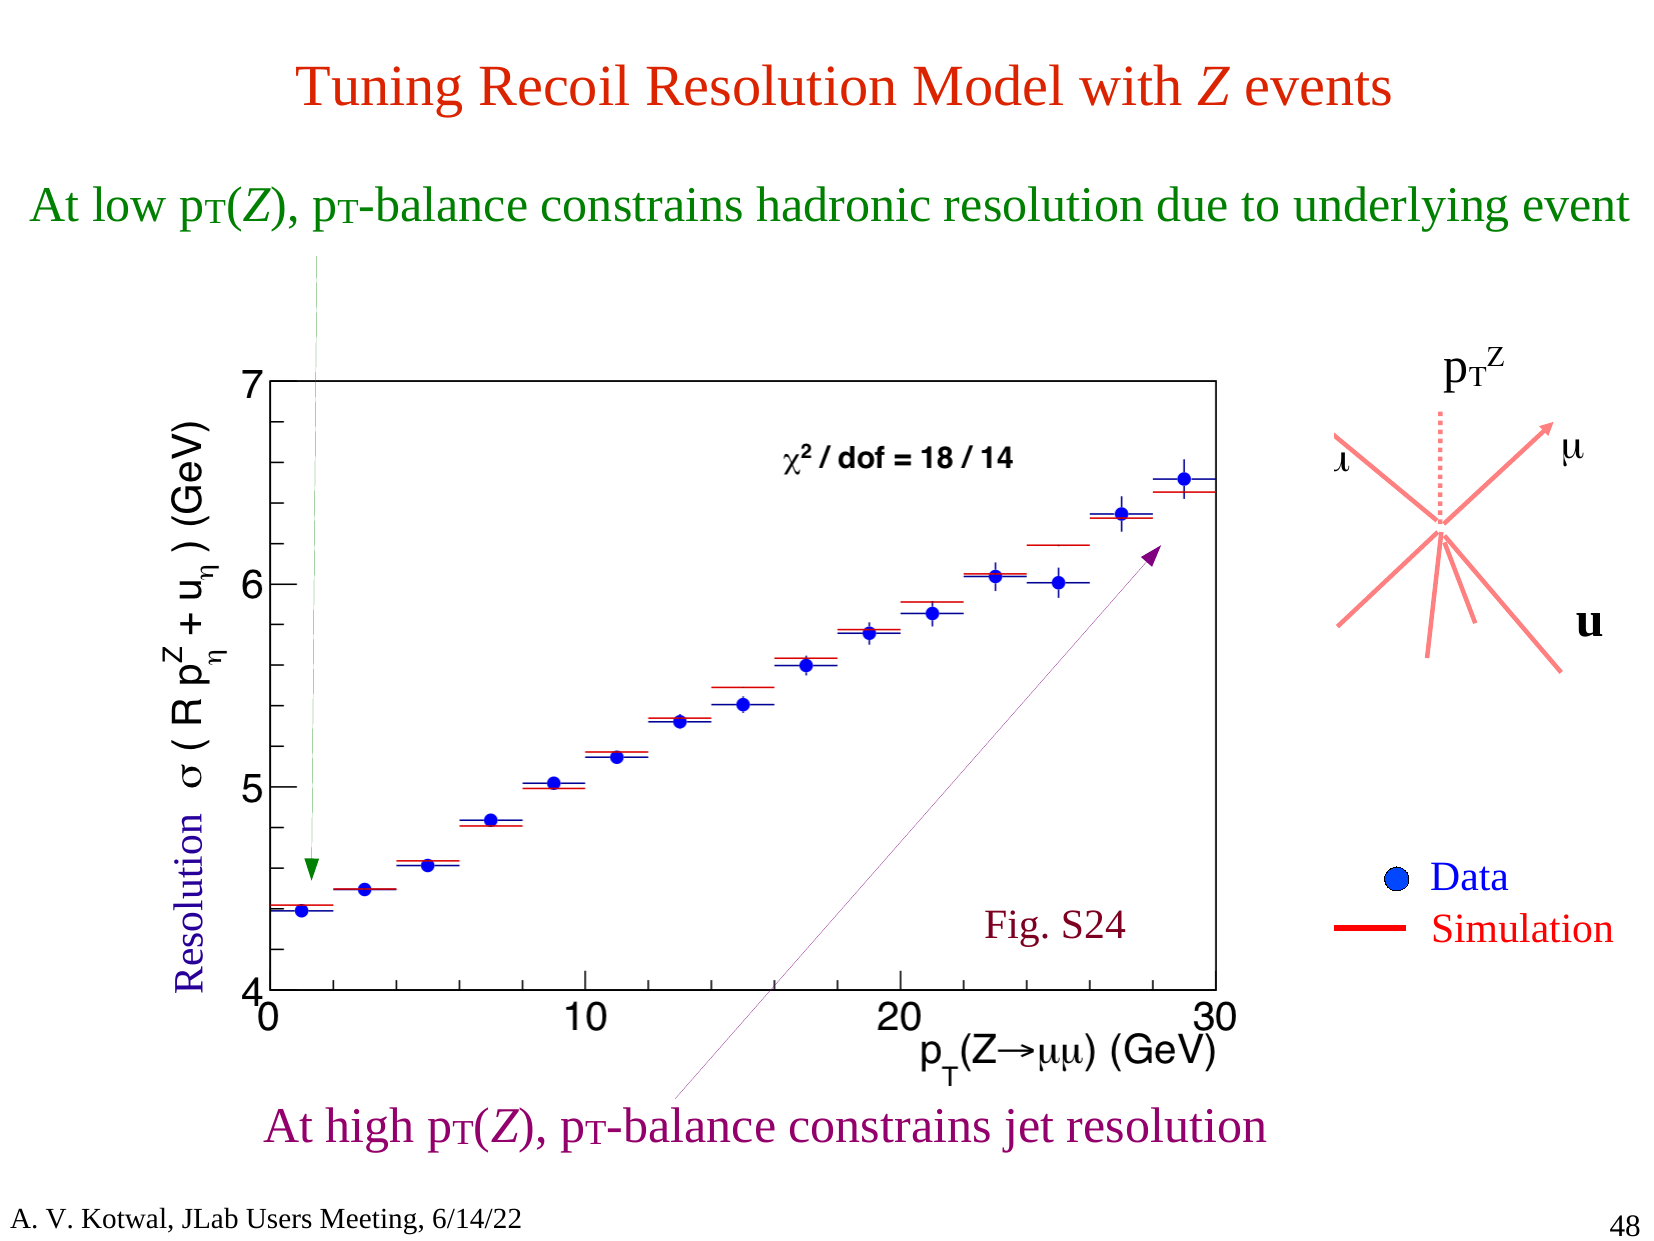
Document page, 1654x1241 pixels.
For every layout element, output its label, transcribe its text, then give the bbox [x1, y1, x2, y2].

text_box Resolution [163, 770, 225, 995]
picture [152, 302, 1334, 1103]
text_box Simulation [1431, 904, 1654, 972]
text_box [1384, 866, 1409, 891]
text_box μ [1334, 438, 1369, 531]
text_box At low pT(Z), pT-balance constrains hadronic resolution due to underlying event [29, 176, 1654, 299]
text_box Data [1430, 853, 1540, 920]
text_box pTZ [1443, 338, 1496, 431]
text_box u [1575, 592, 1623, 705]
title Tuning Recoil Resolution Model with Z events [103, 32, 1586, 139]
text_box At high pT(Z), pT-balance constrains jet resolution [263, 1103, 1279, 1229]
text_box μ [1560, 425, 1604, 518]
text_box Fig. S24 [984, 900, 1126, 948]
